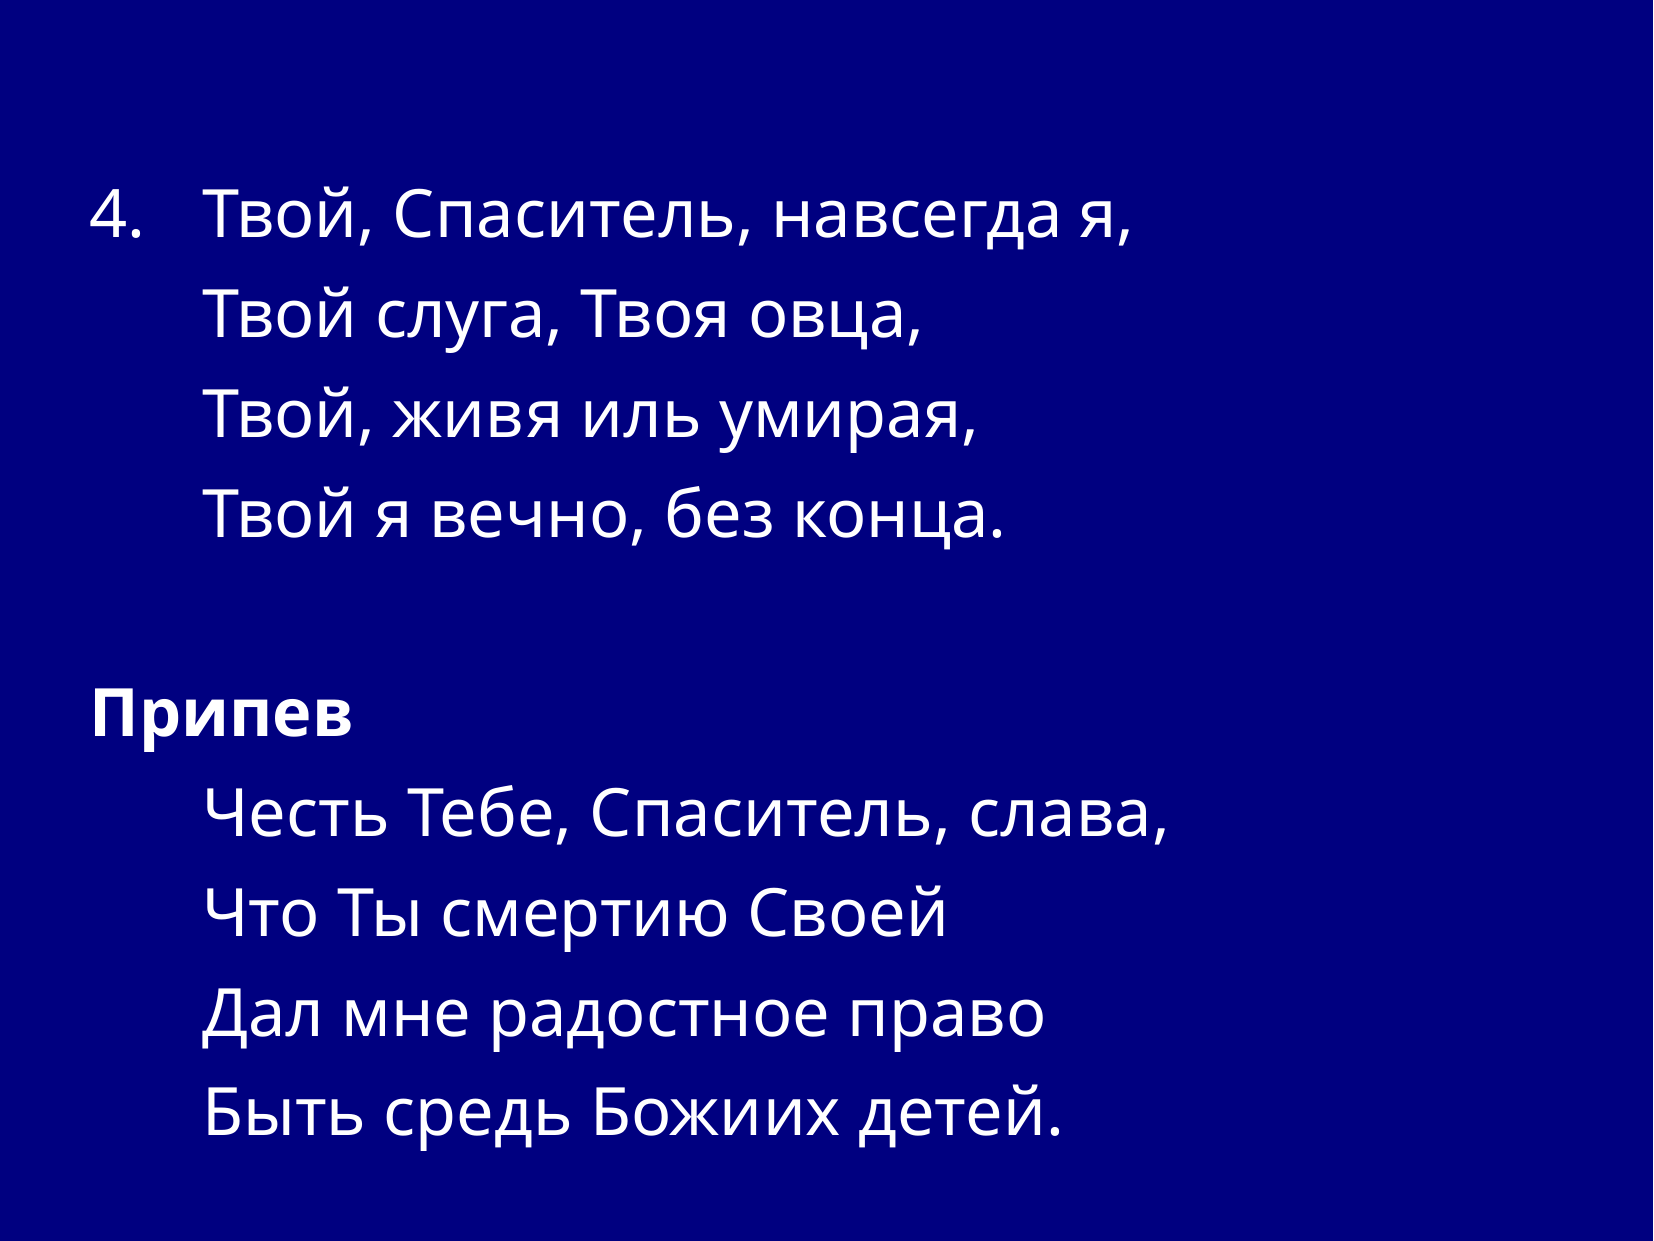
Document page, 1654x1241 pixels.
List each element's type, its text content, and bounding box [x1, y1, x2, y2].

text_box 4. Твой, Спаситель, навсегда я, Твой слуга, Твоя овца, Твой, живя иль умирая, Твой я вечно, без конца. Припев Честь Тебе, Спаситель, слава, Что Ты смертию Своей Дал мне радостное право Быть средь Божиих детей. [75, 150, 1576, 1163]
